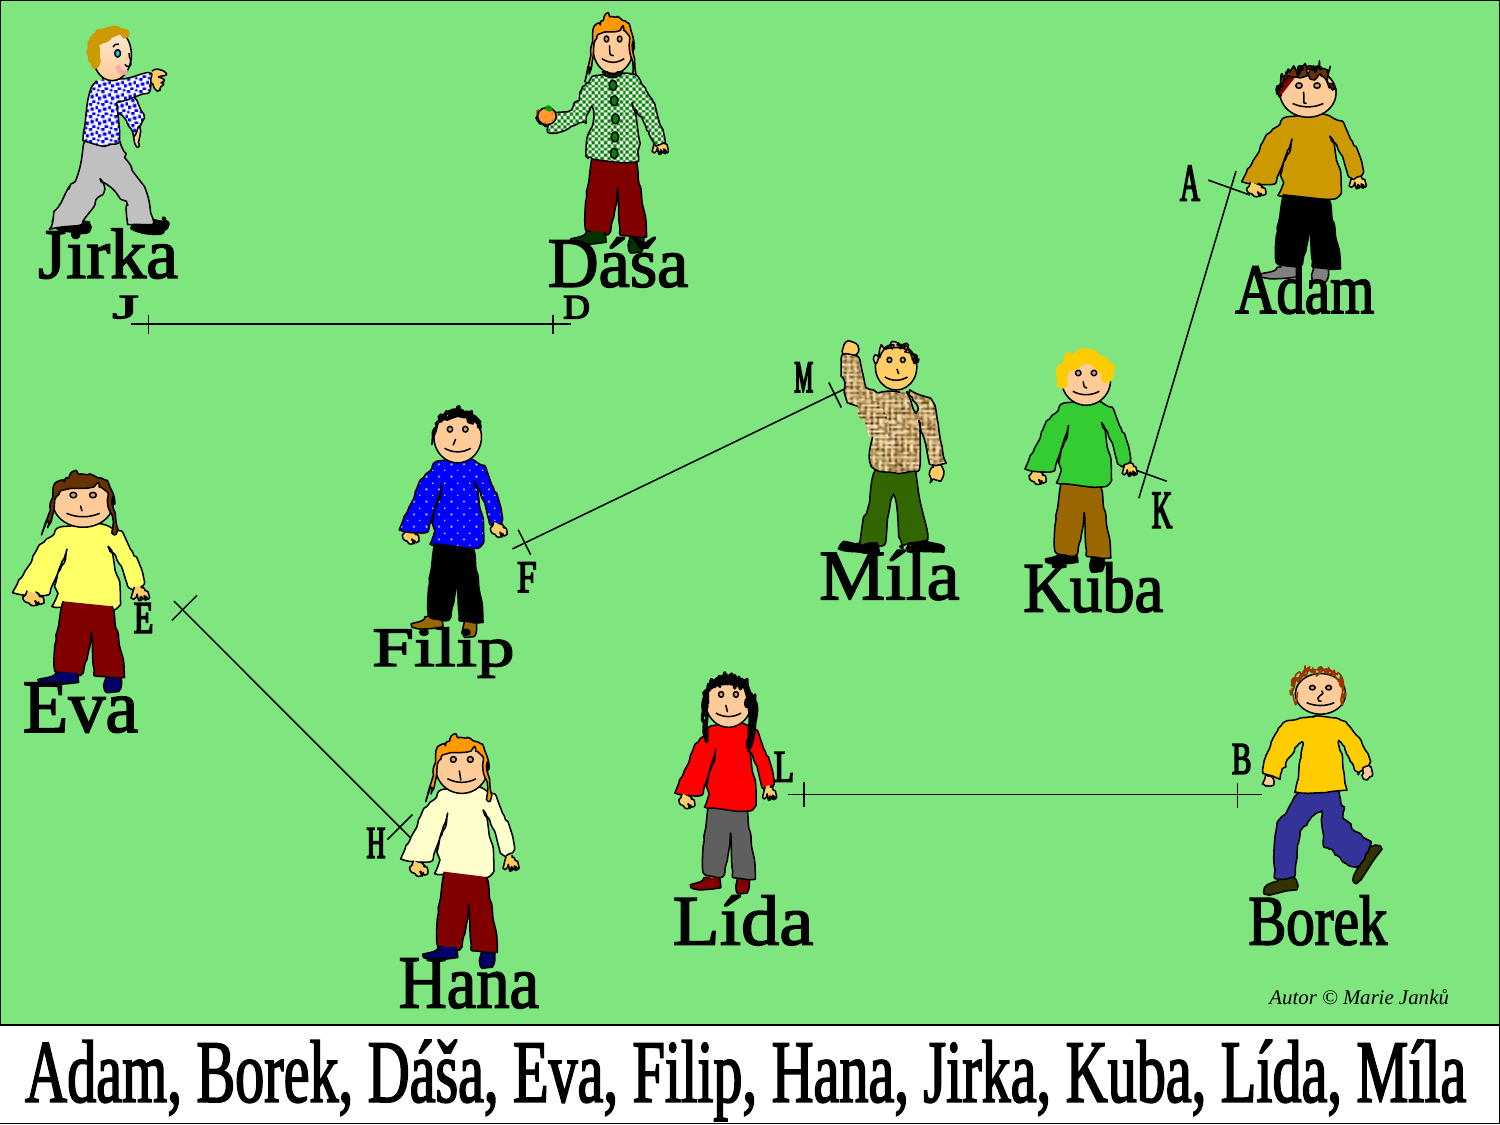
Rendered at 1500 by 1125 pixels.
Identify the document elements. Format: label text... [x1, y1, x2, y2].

text_box Míla [929, 565, 959, 601]
text_box L [774, 752, 793, 782]
text_box Lída [721, 912, 740, 945]
text_box Adam, Borek, Dáša, Eva, Filip, Hana, Jirka, Kuba, Lída, Míla [924, 1043, 945, 1103]
text_box Adam, Borek, Dáša, Eva, Filip, Hana, Jirka, Kuba, Lída, Míla [369, 1043, 408, 1103]
text_box Adam, Borek, Dáša, Eva, Filip, Hana, Jirka, Kuba, Lída, Míla [25, 1042, 67, 1102]
text_box Adam [1278, 263, 1305, 314]
text_box Kuba [1102, 562, 1133, 613]
text_box Adam [1306, 279, 1330, 314]
text_box Jirka [148, 244, 178, 279]
text_box B [1232, 744, 1250, 774]
text_box Adam, Borek, Dáša, Eva, Filip, Hana, Jirka, Kuba, Lída, Míla [634, 1043, 663, 1102]
text_box Eva [108, 696, 138, 733]
text_box Hana [477, 972, 509, 1008]
text_box Lída [675, 898, 716, 945]
text_box Kuba [1070, 579, 1102, 613]
text_box Filip [478, 639, 512, 678]
text_box Adam, Borek, Dáša, Eva, Filip, Hana, Jirka, Kuba, Lída, Míla [773, 1043, 812, 1102]
text_box Borek [1335, 911, 1358, 946]
text_box Dáša [549, 240, 596, 287]
text_box Kuba [1136, 578, 1163, 613]
text_box Adam, Borek, Dáša, Eva, Filip, Hana, Jirka, Kuba, Lída, Míla [982, 1040, 1011, 1102]
text_box M [795, 362, 813, 393]
text_box Dáša [633, 237, 656, 249]
text_box Lída [743, 895, 779, 946]
text_box Kuba [1025, 565, 1070, 612]
text_box H [367, 828, 385, 858]
text_box Adam, Borek, Dáša, Eva, Filip, Hana, Jirka, Kuba, Lída, Míla [1108, 1060, 1136, 1103]
text_box Adam, Borek, Dáša, Eva, Filip, Hana, Jirka, Kuba, Lída, Míla [548, 1060, 578, 1103]
text_box Adam, Borek, Dáša, Eva, Filip, Hana, Jirka, Kuba, Lída, Míla [1222, 1043, 1253, 1102]
text_box Míla [890, 550, 906, 561]
text_box J [113, 296, 138, 319]
text_box E [134, 603, 152, 633]
text_box [0, 0, 1500, 1124]
text_box Jirka [39, 231, 65, 279]
text_box Míla [886, 566, 905, 600]
text_box Eva [24, 682, 65, 732]
text_box Adam, Borek, Dáša, Eva, Filip, Hana, Jirka, Kuba, Lída, Míla [1067, 1043, 1108, 1102]
text_box Dáša [659, 253, 688, 288]
text_box Míla [907, 550, 926, 600]
text_box Adam, Borek, Dáša, Eva, Filip, Hana, Jirka, Kuba, Lída, Míla [1358, 1043, 1407, 1102]
text_box K [1152, 492, 1172, 528]
text_box Jirka [67, 245, 85, 278]
text_box Dáša [601, 253, 629, 288]
text_box Filip [415, 640, 434, 666]
text_box Borek [1250, 898, 1284, 945]
text_box Adam, Borek, Dáša, Eva, Filip, Hana, Jirka, Kuba, Lída, Míla [840, 1059, 868, 1102]
text_box Adam, Borek, Dáša, Eva, Filip, Hana, Jirka, Kuba, Lída, Míla [1274, 1040, 1301, 1103]
text_box Adam [1331, 279, 1374, 314]
text_box Adam [1235, 266, 1277, 314]
text_box Lída [782, 911, 813, 946]
text_box Filip [436, 627, 455, 666]
text_box Filip [457, 640, 476, 666]
text_box Lída [724, 895, 741, 906]
text_box Adam, Borek, Dáša, Eva, Filip, Hana, Jirka, Kuba, Lída, Míla [123, 1059, 167, 1102]
text_box Hana [449, 972, 476, 1009]
text_box F [518, 562, 536, 593]
text_box Adam, Borek, Dáša, Eva, Filip, Hana, Jirka, Kuba, Lída, Míla [714, 1059, 741, 1122]
text_box Dáša [632, 253, 655, 288]
text_box Míla [821, 552, 884, 600]
text_box Borek [1288, 911, 1313, 946]
text_box Hana [511, 972, 539, 1009]
text_box A [1180, 165, 1200, 201]
text_box Jirka [111, 228, 147, 278]
text_box Eva [68, 697, 106, 733]
text_box Filip [374, 629, 412, 666]
text_box Borek [1360, 895, 1388, 945]
text_box Adam, Borek, Dáša, Eva, Filip, Hana, Jirka, Kuba, Lída, Míla [514, 1043, 546, 1102]
text_box Dáša [610, 237, 625, 249]
text_box Borek [1315, 911, 1334, 945]
text_box Adam, Borek, Dáša, Eva, Filip, Hana, Jirka, Kuba, Lída, Míla [198, 1043, 233, 1103]
text_box Hana [400, 958, 445, 1008]
text_box Adam, Borek, Dáša, Eva, Filip, Hana, Jirka, Kuba, Lída, Míla [310, 1040, 339, 1102]
text_box D [564, 296, 589, 319]
text_box Adam, Borek, Dáša, Eva, Filip, Hana, Jirka, Kuba, Lída, Míla [69, 1040, 96, 1103]
text_box Jirka [87, 244, 110, 278]
text_box Autor © Marie Janků [1254, 976, 1500, 1017]
text_box Adam, Borek, Dáša, Eva, Filip, Hana, Jirka, Kuba, Lída, Míla [1136, 1040, 1164, 1103]
